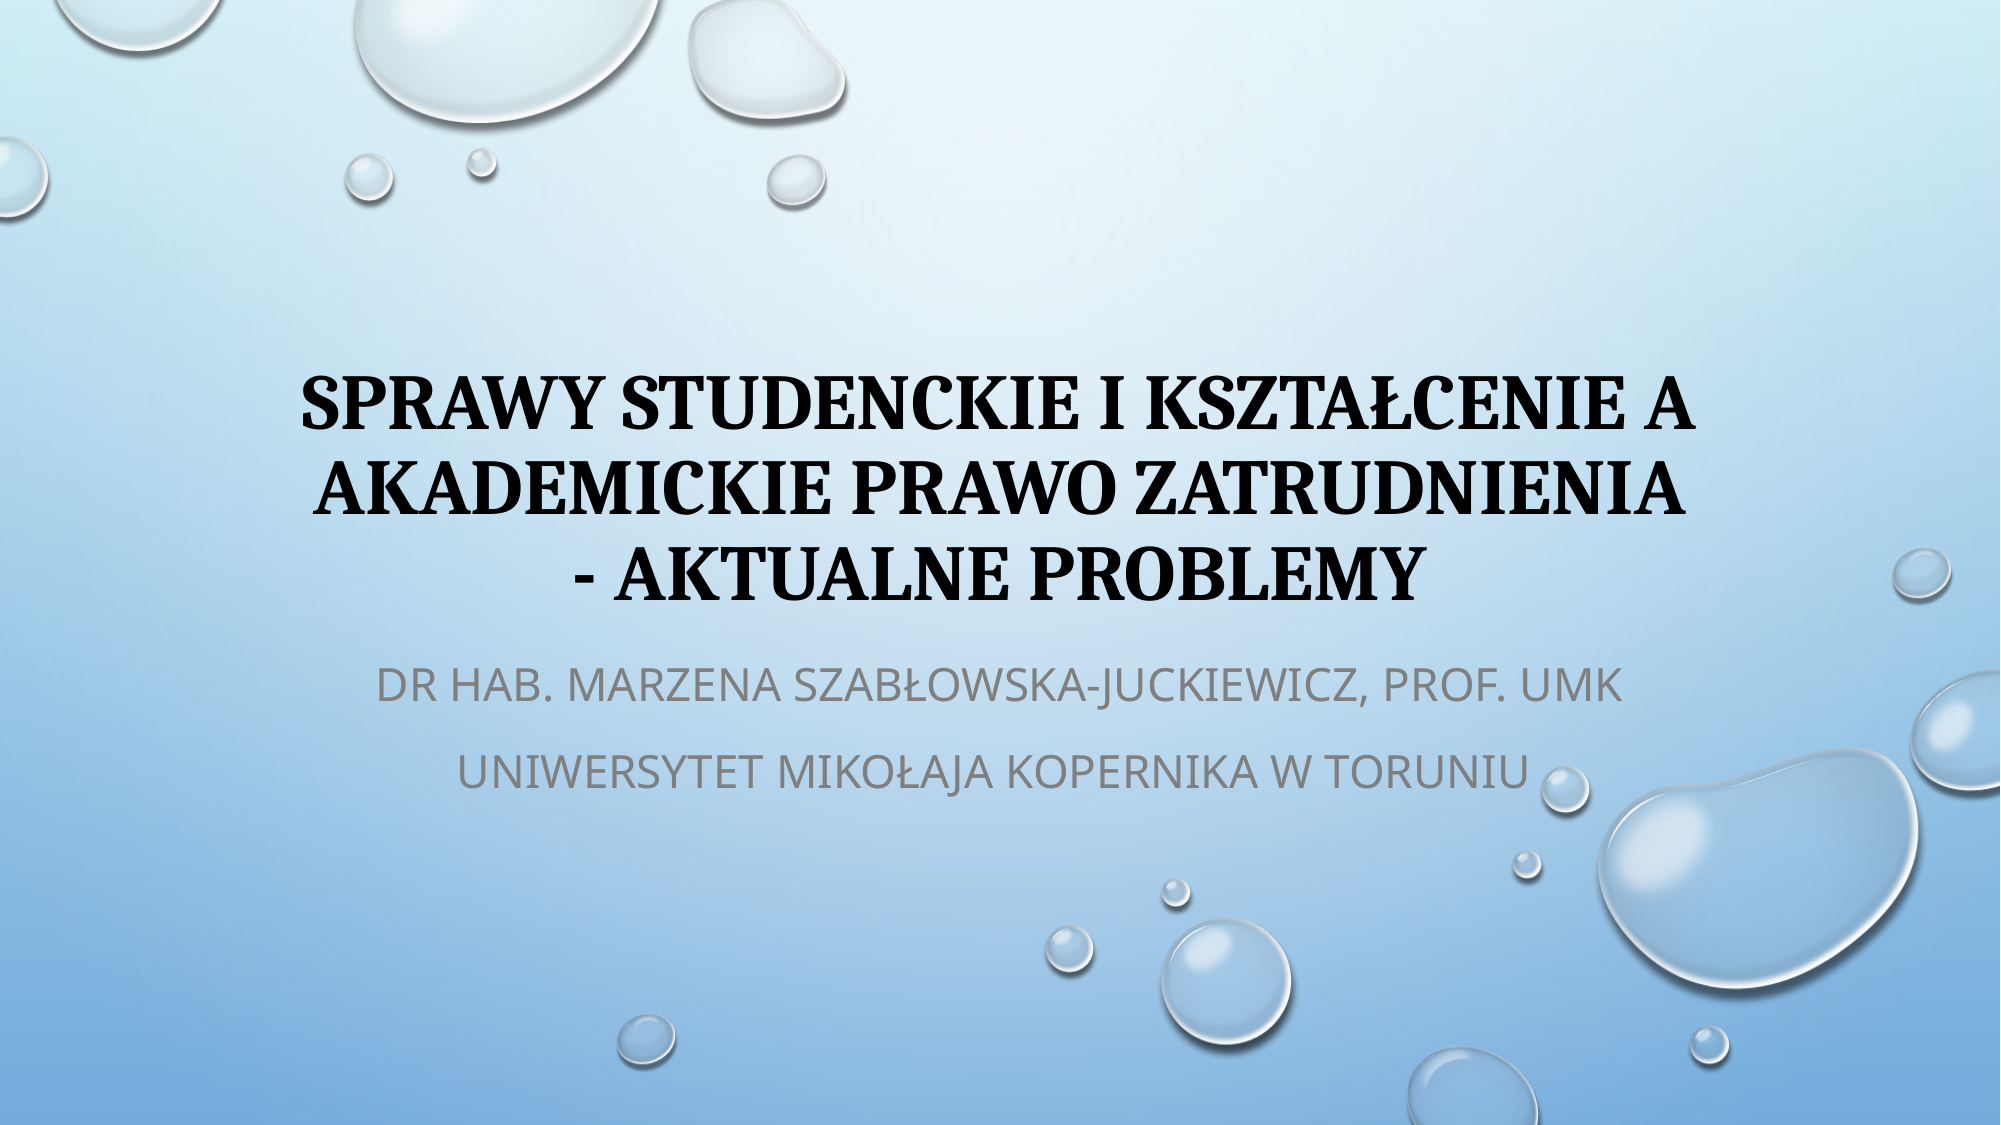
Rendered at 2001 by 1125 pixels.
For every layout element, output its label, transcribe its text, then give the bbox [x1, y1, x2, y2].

subtitle Dr hab. Marzena Szabłowska-Juckiewicz, prof. UMK Uniwersytet Mikołaja Kopernika w Toruniu [287, 637, 1713, 863]
title Sprawy studenckie i kształcenie a akademickie prawo zatrudnienia - aktualne problemy [287, 213, 1713, 625]
